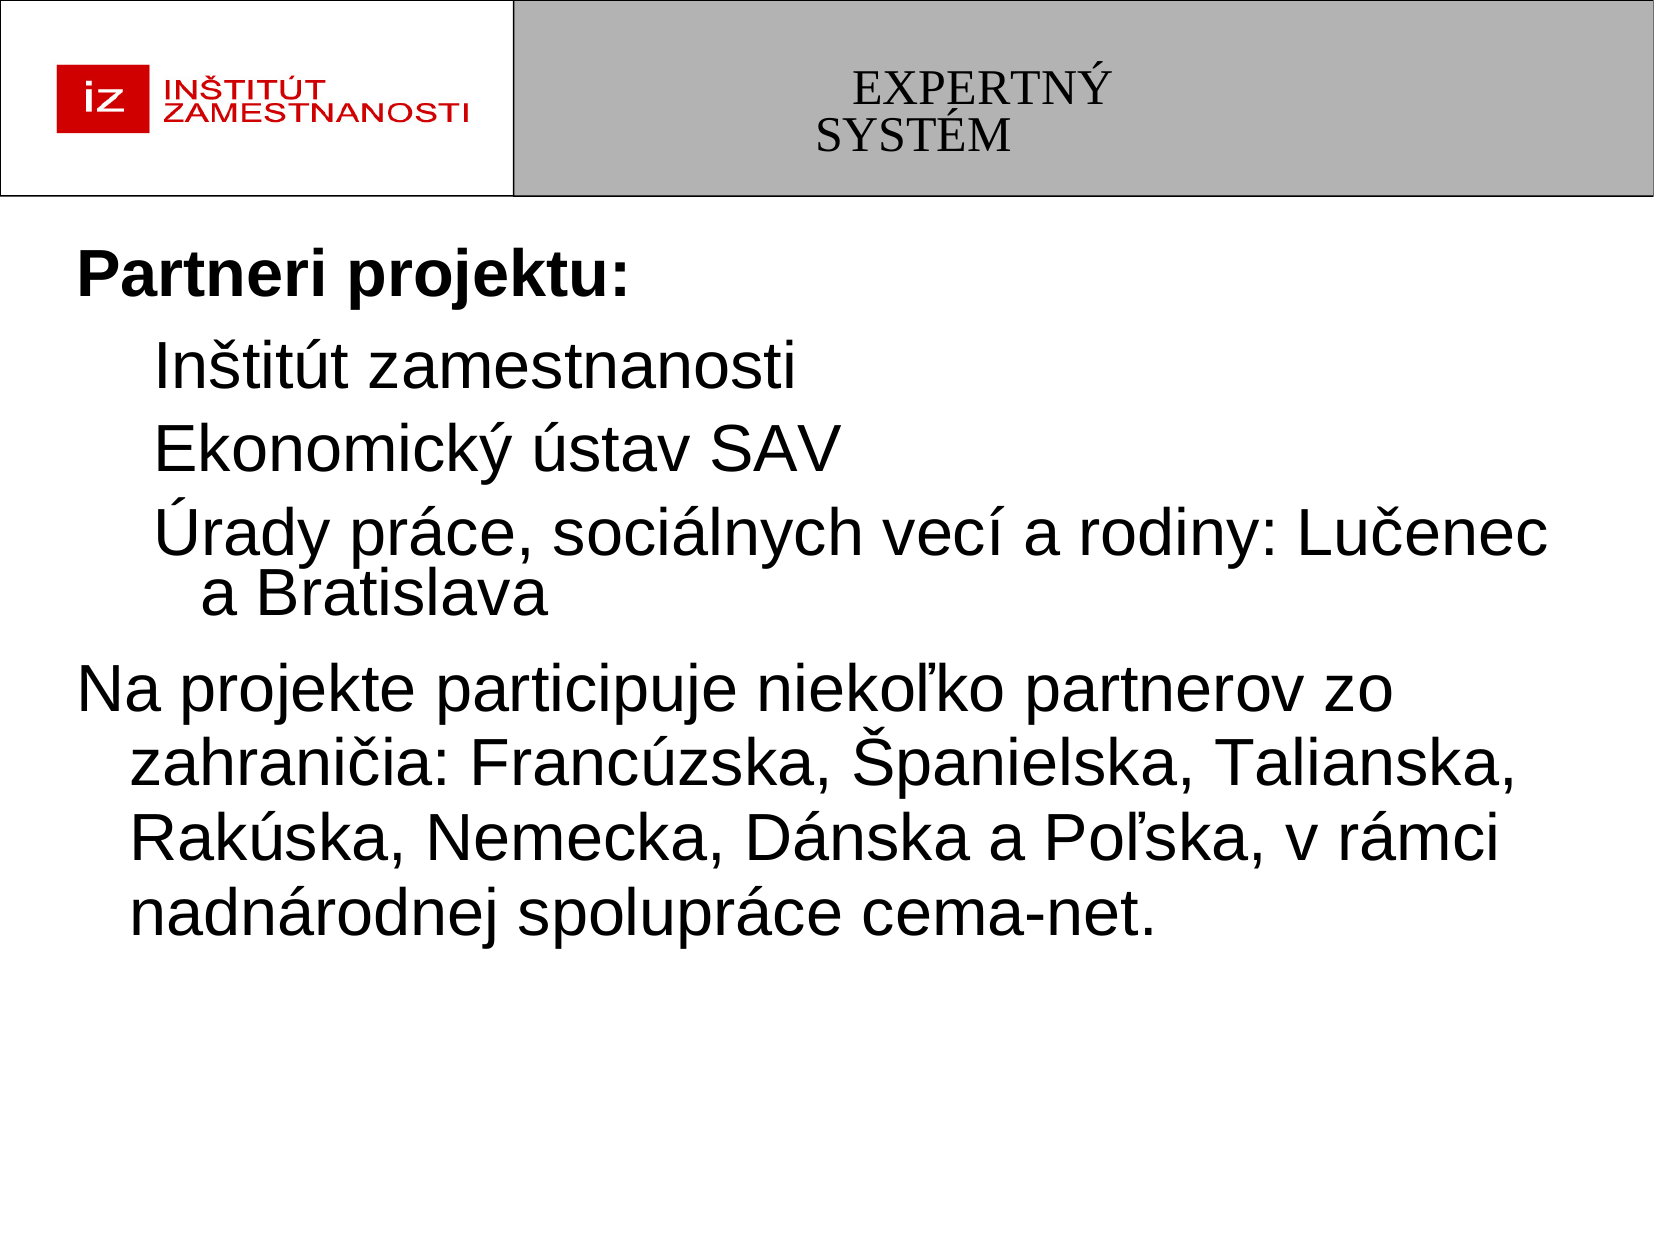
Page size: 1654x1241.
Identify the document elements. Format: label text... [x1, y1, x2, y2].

list Partneri projektu: Inštitút zamestnanosti Ekonomický ústav SAV Úrady práce, sociálnych vecí a rodiny: Lučenec a Bratislava Na projekte participuje niekoľko partnerov zo zahraničia: Francúzska, Španielska, Talianska, Rakúska, Nemecka, Dánska a Poľska, v rámci nadnárodnej spolupráce cema-net. [59, 236, 1595, 1018]
text_box [0, 0, 1654, 197]
picture [5, 5, 513, 190]
text_box EXPERTNÝ SYSTÉM [800, 59, 1329, 130]
